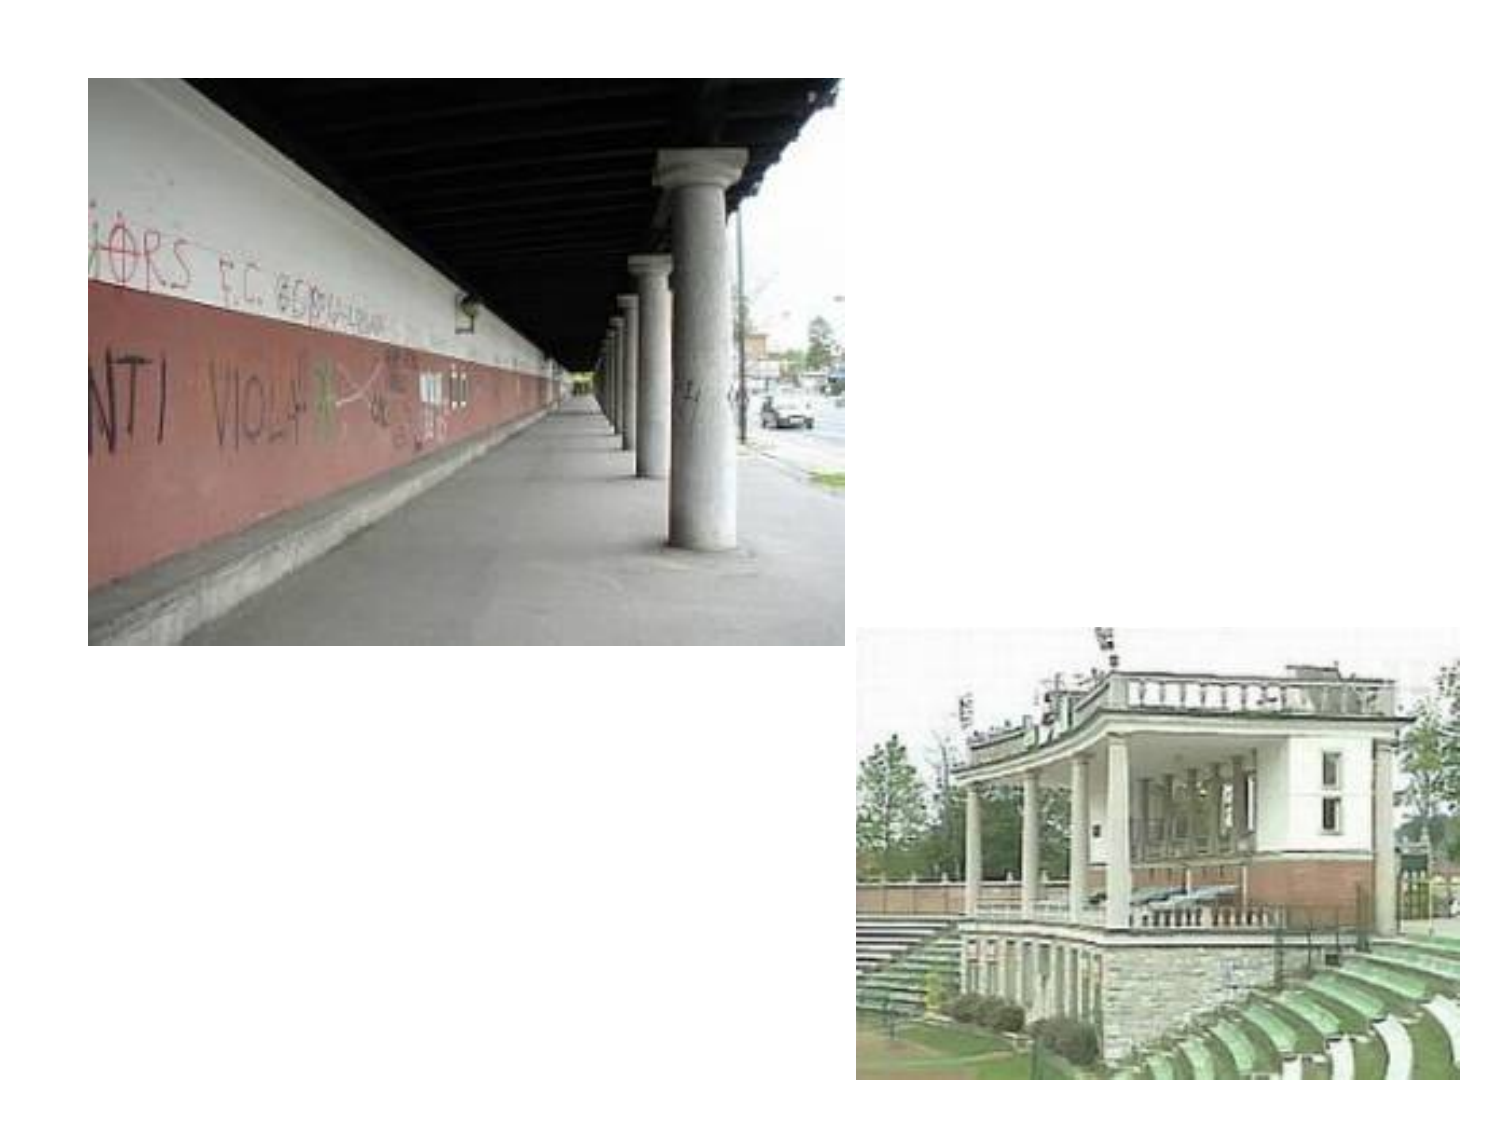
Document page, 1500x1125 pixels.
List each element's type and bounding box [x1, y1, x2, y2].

picture [88, 78, 845, 646]
picture [856, 627, 1460, 1080]
